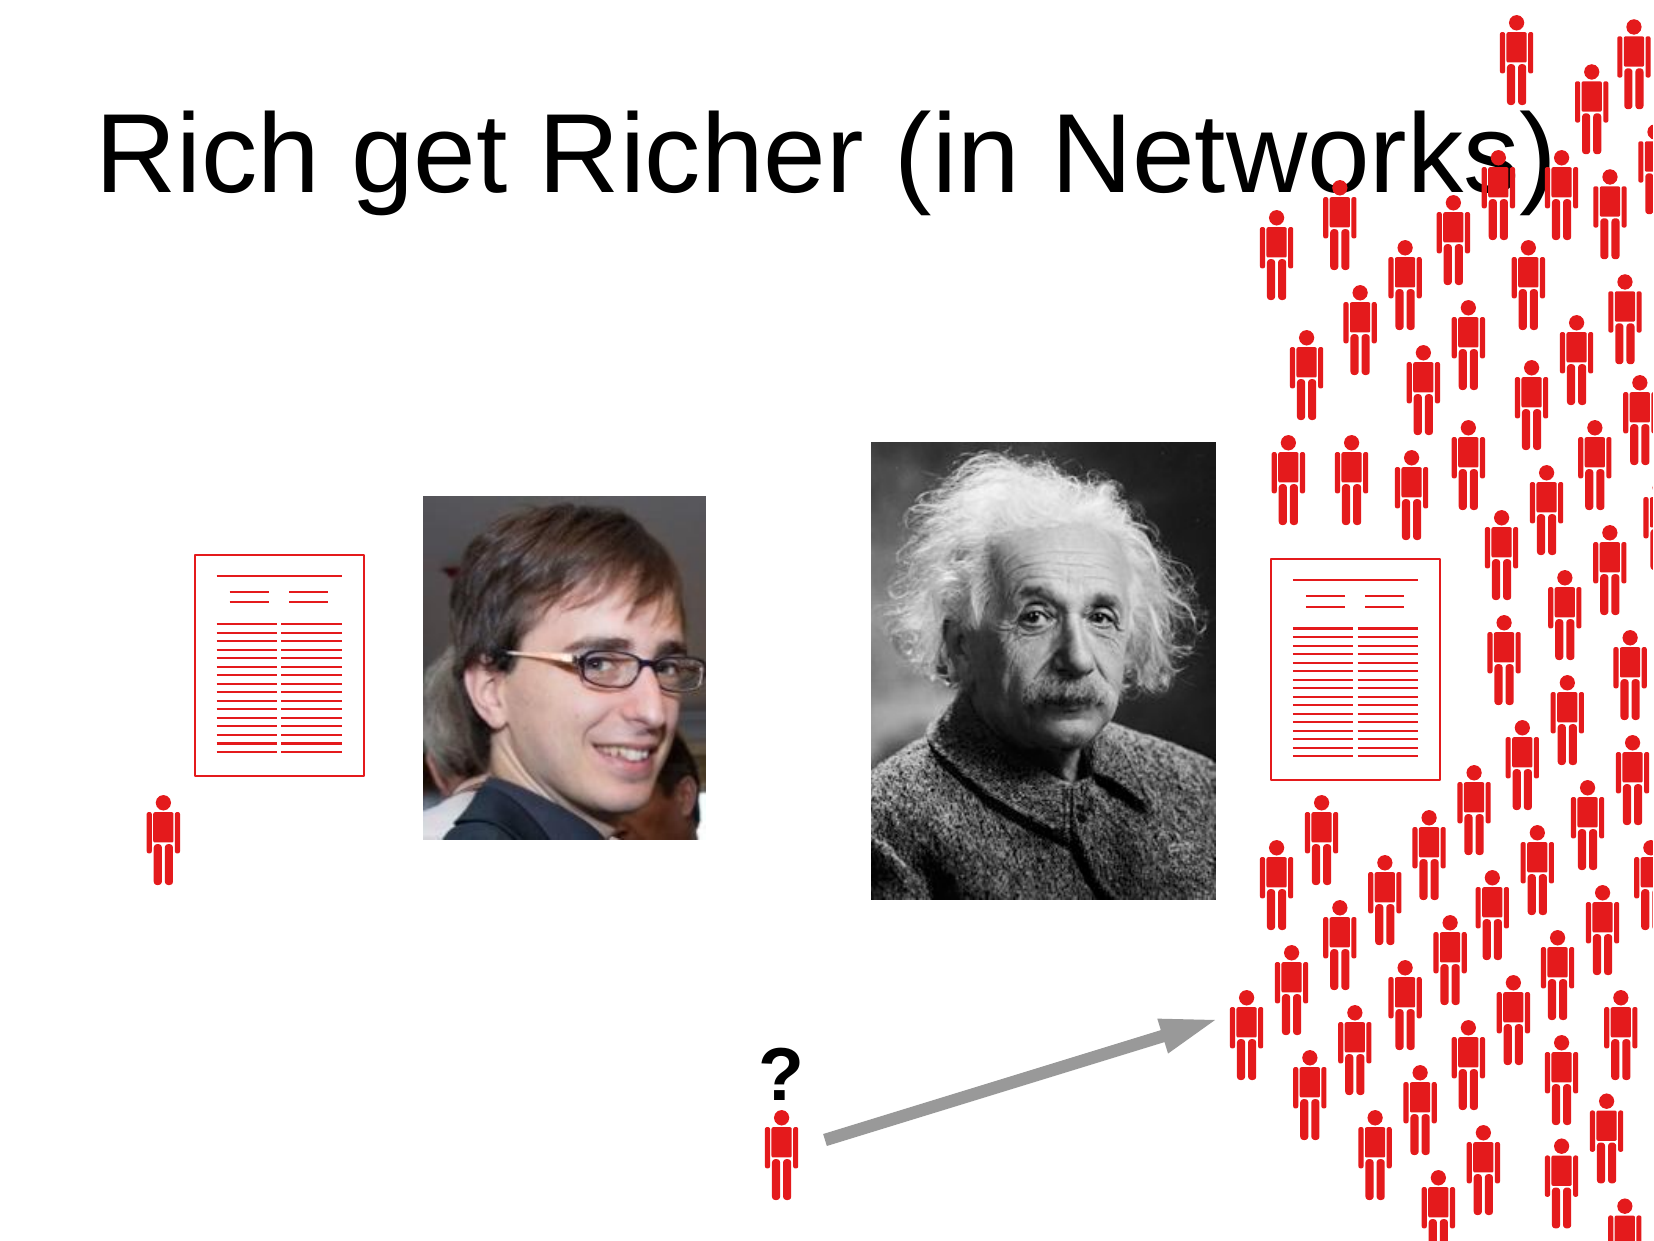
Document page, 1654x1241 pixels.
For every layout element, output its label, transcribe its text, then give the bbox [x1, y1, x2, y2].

text_box [1611, 574, 1620, 616]
text_box [1623, 392, 1650, 434]
text_box [1469, 469, 1478, 511]
text_box [1563, 1187, 1572, 1229]
text_box [1563, 199, 1572, 241]
text_box [1351, 917, 1357, 959]
text_box [1624, 735, 1641, 751]
text_box [1557, 724, 1566, 766]
text_box [1505, 737, 1511, 779]
text_box [1618, 1110, 1624, 1152]
text_box [1527, 842, 1554, 884]
text_box [1397, 240, 1413, 256]
text_box [1615, 323, 1624, 365]
text_box [1445, 195, 1462, 211]
text_box [1493, 919, 1502, 961]
text_box [1568, 724, 1577, 766]
text_box [1440, 932, 1467, 974]
text_box [1638, 141, 1653, 183]
text_box [1587, 420, 1603, 436]
text_box [1278, 484, 1287, 526]
text_box [1543, 377, 1549, 419]
text_box [1559, 332, 1587, 406]
text_box [1529, 289, 1538, 331]
text_box [1636, 1215, 1642, 1241]
text_box [1608, 1215, 1635, 1241]
text_box [1569, 947, 1575, 989]
text_box [1621, 542, 1627, 584]
text_box [1602, 525, 1618, 541]
text_box [1508, 15, 1525, 31]
text_box [1430, 1170, 1447, 1186]
text_box [1375, 904, 1384, 946]
text_box [1615, 752, 1643, 826]
text_box [1274, 962, 1302, 1036]
text_box [1484, 527, 1512, 601]
text_box [1555, 619, 1564, 661]
text_box [1419, 859, 1428, 901]
text_box [1585, 902, 1613, 976]
text_box [1620, 679, 1629, 721]
text_box [1439, 1219, 1448, 1241]
text_box [1278, 889, 1287, 931]
text_box [1620, 647, 1647, 689]
text_box [1528, 32, 1534, 74]
text_box [1520, 842, 1526, 884]
text_box [1641, 424, 1650, 466]
text_box [1540, 947, 1568, 1021]
text_box [1632, 375, 1648, 391]
text_box [1514, 720, 1531, 736]
text_box [1268, 210, 1285, 226]
text_box [1548, 514, 1557, 556]
text_box [1458, 1069, 1467, 1111]
text_box [1544, 1052, 1572, 1126]
text_box [1341, 229, 1350, 271]
text_box [1421, 1114, 1430, 1156]
text_box [1458, 469, 1467, 511]
text_box [1538, 874, 1547, 916]
text_box [155, 795, 172, 811]
text_box [1613, 990, 1629, 1006]
text_box [1544, 167, 1572, 241]
text_box [1352, 285, 1368, 301]
text_box [1366, 1022, 1372, 1064]
text_box [1259, 857, 1287, 931]
text_box [1345, 1054, 1354, 1096]
text_box [1568, 315, 1585, 331]
text_box [1544, 1155, 1572, 1229]
text_box [1464, 814, 1473, 856]
text_box [1311, 1099, 1320, 1141]
text_box [1443, 212, 1471, 254]
text_box [1451, 1037, 1457, 1079]
text_box [1475, 887, 1481, 929]
text_box [1423, 467, 1429, 509]
text_box [1451, 317, 1457, 359]
text_box [1433, 932, 1439, 974]
text_box [1570, 797, 1598, 871]
text_box [1512, 769, 1521, 811]
text_box [1302, 1050, 1318, 1066]
text_box [1356, 1054, 1365, 1096]
text_box [1606, 437, 1612, 479]
text_box [1596, 469, 1605, 511]
text_box [1278, 452, 1306, 494]
text_box [1602, 169, 1618, 185]
text_box [1330, 949, 1339, 991]
text_box [1351, 197, 1357, 239]
text_box [1611, 1039, 1620, 1081]
text_box [1365, 1127, 1392, 1169]
text_box [1641, 889, 1650, 931]
text_box [764, 1127, 792, 1201]
text_box [773, 1111, 790, 1126]
picture [423, 496, 706, 841]
text_box [1436, 212, 1442, 254]
text_box [1388, 257, 1394, 299]
text_box [1475, 814, 1484, 856]
text_box [164, 844, 173, 886]
text_box [1512, 737, 1539, 779]
text_box [1499, 199, 1508, 241]
text_box [1454, 244, 1463, 286]
text_box [1566, 619, 1575, 661]
title Rich get Richer (in Networks) [82, 49, 1571, 257]
text_box [1457, 782, 1491, 824]
text_box [1514, 377, 1542, 451]
text_box [1499, 32, 1527, 106]
text_box [1406, 362, 1412, 404]
text_box [1288, 227, 1294, 269]
text_box [1505, 975, 1522, 991]
text_box [1559, 675, 1576, 691]
text_box [1473, 1142, 1501, 1184]
picture [871, 442, 1216, 901]
text_box [1608, 1142, 1617, 1184]
text_box [1505, 664, 1514, 706]
text_box [1529, 825, 1546, 841]
text_box [146, 812, 152, 854]
text_box [1578, 364, 1587, 406]
text_box [1442, 915, 1458, 931]
text_box [1482, 919, 1491, 961]
text_box [1283, 945, 1300, 961]
text_box [1458, 317, 1486, 359]
text_box [1343, 435, 1360, 451]
text_box [1238, 990, 1255, 1006]
text_box [1406, 289, 1415, 331]
text_box [1259, 227, 1287, 301]
text_box [1538, 465, 1555, 481]
text_box [1518, 257, 1546, 299]
text_box [1361, 334, 1370, 376]
text_box [1303, 962, 1309, 1004]
text_box [1410, 1114, 1419, 1156]
text_box [1643, 497, 1649, 539]
text_box [1332, 900, 1348, 916]
text_box [1593, 542, 1620, 584]
text_box [1518, 289, 1527, 331]
text_box [1353, 484, 1362, 526]
text_box [1563, 1084, 1572, 1126]
text_box [1304, 812, 1332, 886]
text_box [1511, 257, 1517, 299]
text_box [1343, 302, 1349, 344]
text_box [1330, 229, 1339, 271]
text_box [1626, 19, 1642, 35]
text_box [1614, 902, 1620, 944]
text_box [1558, 482, 1564, 524]
text_box [1323, 844, 1332, 886]
text_box [1403, 1082, 1409, 1124]
text_box [1323, 197, 1350, 239]
text_box [1599, 797, 1605, 839]
text_box [1630, 424, 1639, 466]
text_box [1368, 872, 1395, 914]
text_box [1424, 394, 1433, 436]
text_box [1589, 1110, 1617, 1184]
text_box [1386, 904, 1395, 946]
text_box [1298, 330, 1315, 346]
text_box [1573, 1052, 1579, 1094]
text_box [1350, 302, 1377, 344]
text_box [1594, 885, 1611, 901]
text_box [1333, 812, 1339, 854]
text_box [1632, 1007, 1638, 1049]
text_box [1469, 349, 1478, 391]
text_box [1482, 887, 1509, 929]
text_box [1557, 570, 1573, 586]
text_box [1588, 332, 1594, 374]
text_box [1367, 1110, 1383, 1126]
text_box [1451, 437, 1457, 479]
text_box [793, 1127, 799, 1169]
text_box [1579, 780, 1596, 796]
text_box [1415, 345, 1432, 361]
text_box [1377, 855, 1393, 871]
text_box [1440, 964, 1449, 1006]
text_box [1553, 1138, 1570, 1154]
text_box [1350, 334, 1359, 376]
text_box [1406, 1009, 1415, 1051]
text_box [1308, 379, 1317, 421]
text_box [1358, 1127, 1364, 1169]
text_box [1412, 1065, 1428, 1081]
text_box [1585, 469, 1594, 511]
text_box [1520, 240, 1537, 256]
text_box [1248, 1039, 1257, 1081]
text_box [1645, 173, 1653, 215]
text_box [1376, 1159, 1385, 1201]
text_box [1332, 180, 1348, 196]
text_box [1533, 409, 1542, 451]
text_box [1647, 124, 1653, 140]
text_box [1598, 1093, 1615, 1109]
text_box [1484, 1174, 1493, 1216]
text_box [1428, 1219, 1437, 1241]
text_box [1553, 1035, 1570, 1051]
text_box [1475, 1125, 1492, 1141]
text_box [1469, 1069, 1478, 1111]
text_box [1395, 977, 1422, 1019]
text_box [1578, 437, 1605, 479]
text_box [1634, 784, 1643, 826]
text_box [1413, 499, 1422, 541]
text_box [1313, 795, 1330, 811]
text_box [1643, 840, 1653, 856]
text_box [1289, 484, 1298, 526]
text_box [1513, 527, 1519, 569]
text_box [1496, 992, 1502, 1034]
text_box [1395, 289, 1404, 331]
text_box [1608, 291, 1642, 333]
text_box [1271, 452, 1277, 494]
text_box [1288, 857, 1294, 899]
text_box [1644, 752, 1650, 794]
text_box [1363, 452, 1369, 494]
text_box [1582, 113, 1591, 155]
text_box [1496, 615, 1512, 631]
text_box [1593, 186, 1627, 228]
text_box [1428, 1187, 1456, 1229]
text_box [1229, 1007, 1257, 1081]
text_box [1624, 68, 1633, 110]
text_box [1626, 323, 1635, 365]
text_box [1481, 167, 1487, 209]
text_box [1430, 859, 1439, 901]
text_box [153, 844, 162, 886]
text_box [1494, 664, 1503, 706]
text_box [1321, 1067, 1327, 1109]
text_box [1388, 977, 1394, 1019]
text_box [1289, 347, 1317, 421]
text_box [1451, 964, 1460, 1006]
text_box [1458, 349, 1467, 391]
text_box [1458, 437, 1486, 479]
text_box [1503, 992, 1531, 1034]
text_box [1604, 934, 1613, 976]
text_box [1365, 1159, 1374, 1201]
text_box [1635, 68, 1644, 110]
text_box [1421, 1187, 1427, 1229]
text_box [1460, 300, 1477, 316]
text_box [1396, 872, 1402, 914]
text_box [1593, 113, 1602, 155]
text_box [1278, 259, 1287, 301]
text_box [1488, 167, 1516, 209]
text_box [1550, 692, 1556, 734]
text_box [1573, 1155, 1579, 1197]
text_box [1573, 167, 1579, 209]
text_box [1553, 150, 1570, 166]
text_box [1549, 930, 1566, 946]
text_box [1318, 347, 1324, 389]
text_box [1458, 1037, 1486, 1079]
text_box [1490, 150, 1507, 166]
text_box [1268, 840, 1285, 856]
text_box [1323, 917, 1350, 959]
text_box [1589, 829, 1598, 871]
text_box [1258, 1007, 1264, 1049]
text_box [1503, 559, 1512, 601]
text_box [1514, 1024, 1523, 1066]
text_box [1421, 810, 1437, 826]
text_box [1341, 949, 1350, 991]
text_box [1617, 1198, 1633, 1214]
text_box [1412, 827, 1446, 869]
text_box [1488, 199, 1497, 241]
text_box [1347, 1005, 1363, 1021]
text_box [1617, 274, 1633, 290]
text_box [1293, 994, 1302, 1036]
text_box [1493, 510, 1510, 526]
text_box [1473, 1174, 1482, 1216]
text_box [783, 1159, 792, 1201]
text_box [1634, 857, 1653, 899]
text_box [1413, 394, 1422, 436]
text_box ? [743, 1024, 820, 1111]
text_box [1600, 574, 1609, 616]
text_box [1575, 81, 1602, 123]
text_box [1518, 64, 1527, 106]
text_box [1557, 692, 1584, 734]
text_box [1460, 420, 1477, 436]
text_box [153, 812, 181, 854]
text_box [1617, 36, 1651, 78]
text_box [1338, 1022, 1365, 1064]
text_box [1523, 769, 1532, 811]
text_box [1487, 632, 1521, 674]
text_box [1280, 435, 1297, 451]
text_box [1397, 960, 1413, 976]
text_box [1300, 1099, 1309, 1141]
text_box [1548, 587, 1575, 629]
text_box [1395, 1009, 1404, 1051]
text_box [1576, 587, 1582, 629]
text_box [1584, 64, 1600, 80]
text_box [1622, 1039, 1631, 1081]
text_box [1413, 362, 1441, 404]
text_box [1523, 360, 1540, 376]
text_box [1484, 870, 1501, 886]
text_box [1527, 874, 1536, 916]
text_box [1460, 1020, 1477, 1036]
text_box [1613, 647, 1619, 689]
text_box [1503, 1024, 1512, 1066]
text_box [1466, 1142, 1472, 1184]
text_box [1394, 467, 1422, 541]
text_box [1293, 1067, 1320, 1109]
text_box [1443, 244, 1452, 286]
text_box [1403, 450, 1420, 466]
text_box [1466, 765, 1482, 781]
text_box [1611, 218, 1620, 260]
text_box [1529, 482, 1557, 556]
text_box [1334, 452, 1362, 526]
text_box [1604, 1007, 1631, 1049]
text_box [1410, 1082, 1437, 1124]
text_box [1395, 257, 1422, 299]
text_box [1600, 218, 1609, 260]
text_box [1559, 979, 1568, 1021]
text_box [1622, 630, 1638, 646]
text_box [1631, 679, 1640, 721]
text_box [1603, 81, 1609, 123]
